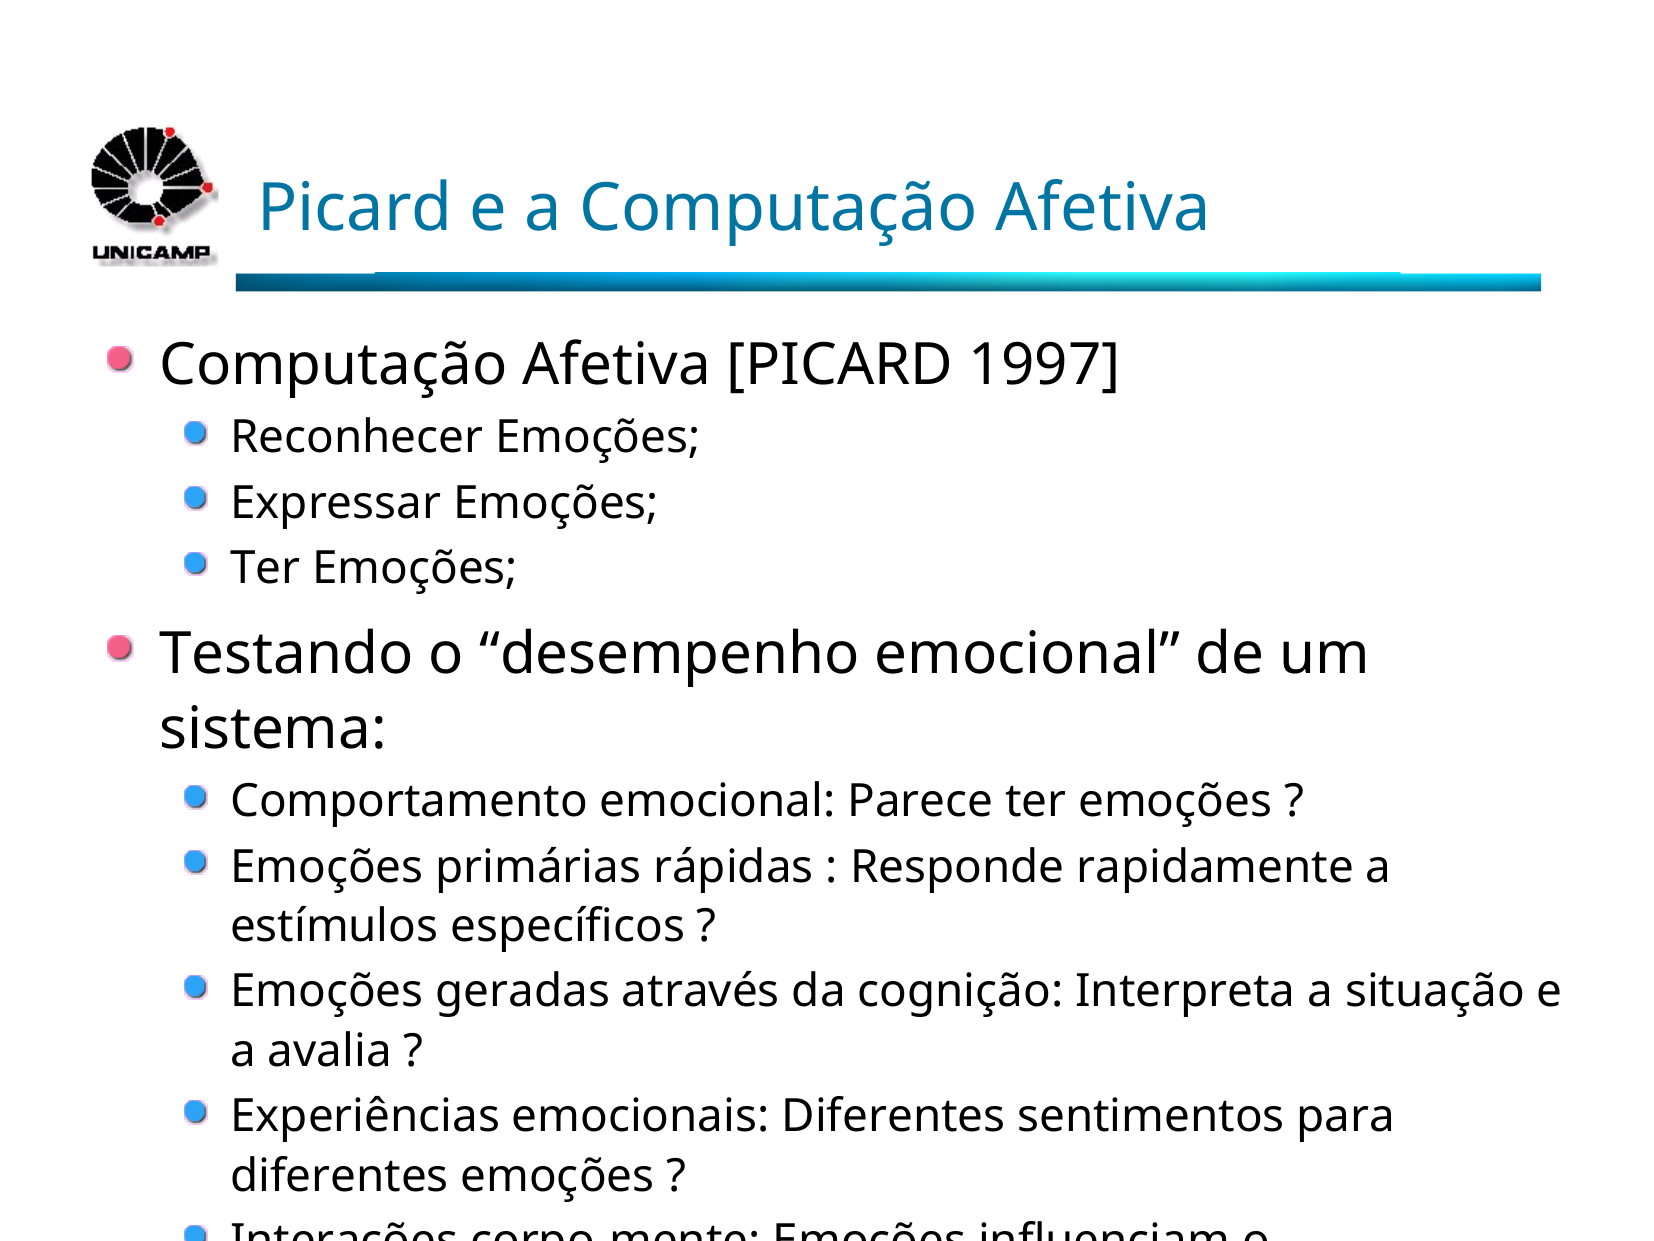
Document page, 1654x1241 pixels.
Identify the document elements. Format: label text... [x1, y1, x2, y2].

picture [125, 272, 1654, 295]
picture [183, 1224, 209, 1241]
title Picard e a Computação Afetiva [257, 41, 1581, 248]
list Computação Afetiva [PICARD 1997] Reconhecer Emoções; Expressar Emoções; Ter Emoções; Testando o “desempenho emocional” de um sistema: Comportamento emocional: Parece ter emoções ? Emoções primárias rápidas : Responde rapidamente a estímulos específicos ? Emoções geradas através da cognição: Interpreta a situação e a avalia ? Experiências emocionais: Diferentes sentimentos para diferentes emoções ? Interações corpo-mente: Emoções influenciam o comportamento e vice-versa ? [88, 324, 1568, 1157]
